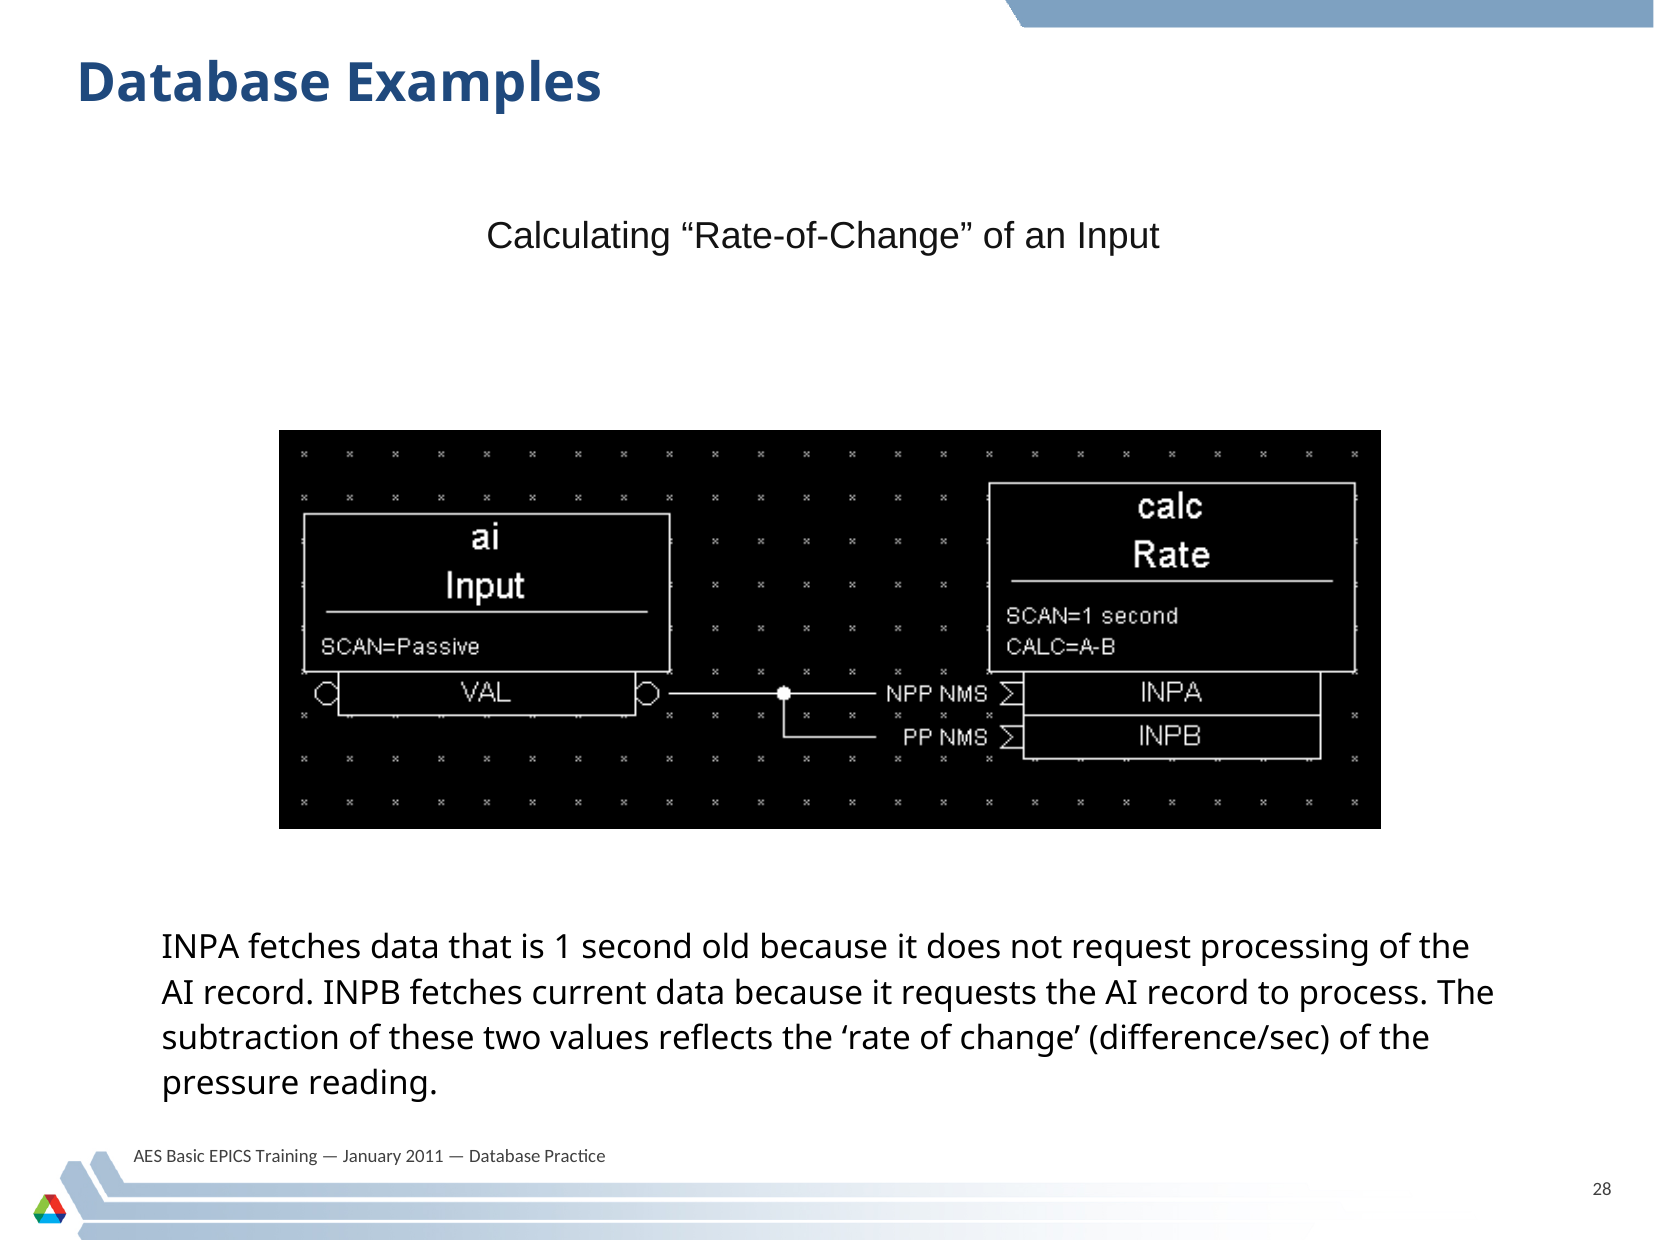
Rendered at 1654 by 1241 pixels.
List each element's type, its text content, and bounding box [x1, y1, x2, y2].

text_box INPA fetches data that is 1 second old because it does not request processing of the AI record. INPB fetches current data because it requests the AI record to process. The subtraction of these two values reflects the ‘rate of change’ (difference/sec) of the pressure reading. [146, 915, 1525, 1113]
picture [0, 0, 1654, 29]
picture [0, 1143, 1654, 1240]
picture [279, 430, 1381, 829]
text_box Calculating “Rate-of-Change” of an Input [82, 206, 1564, 265]
title Database Examples [61, 51, 1500, 123]
